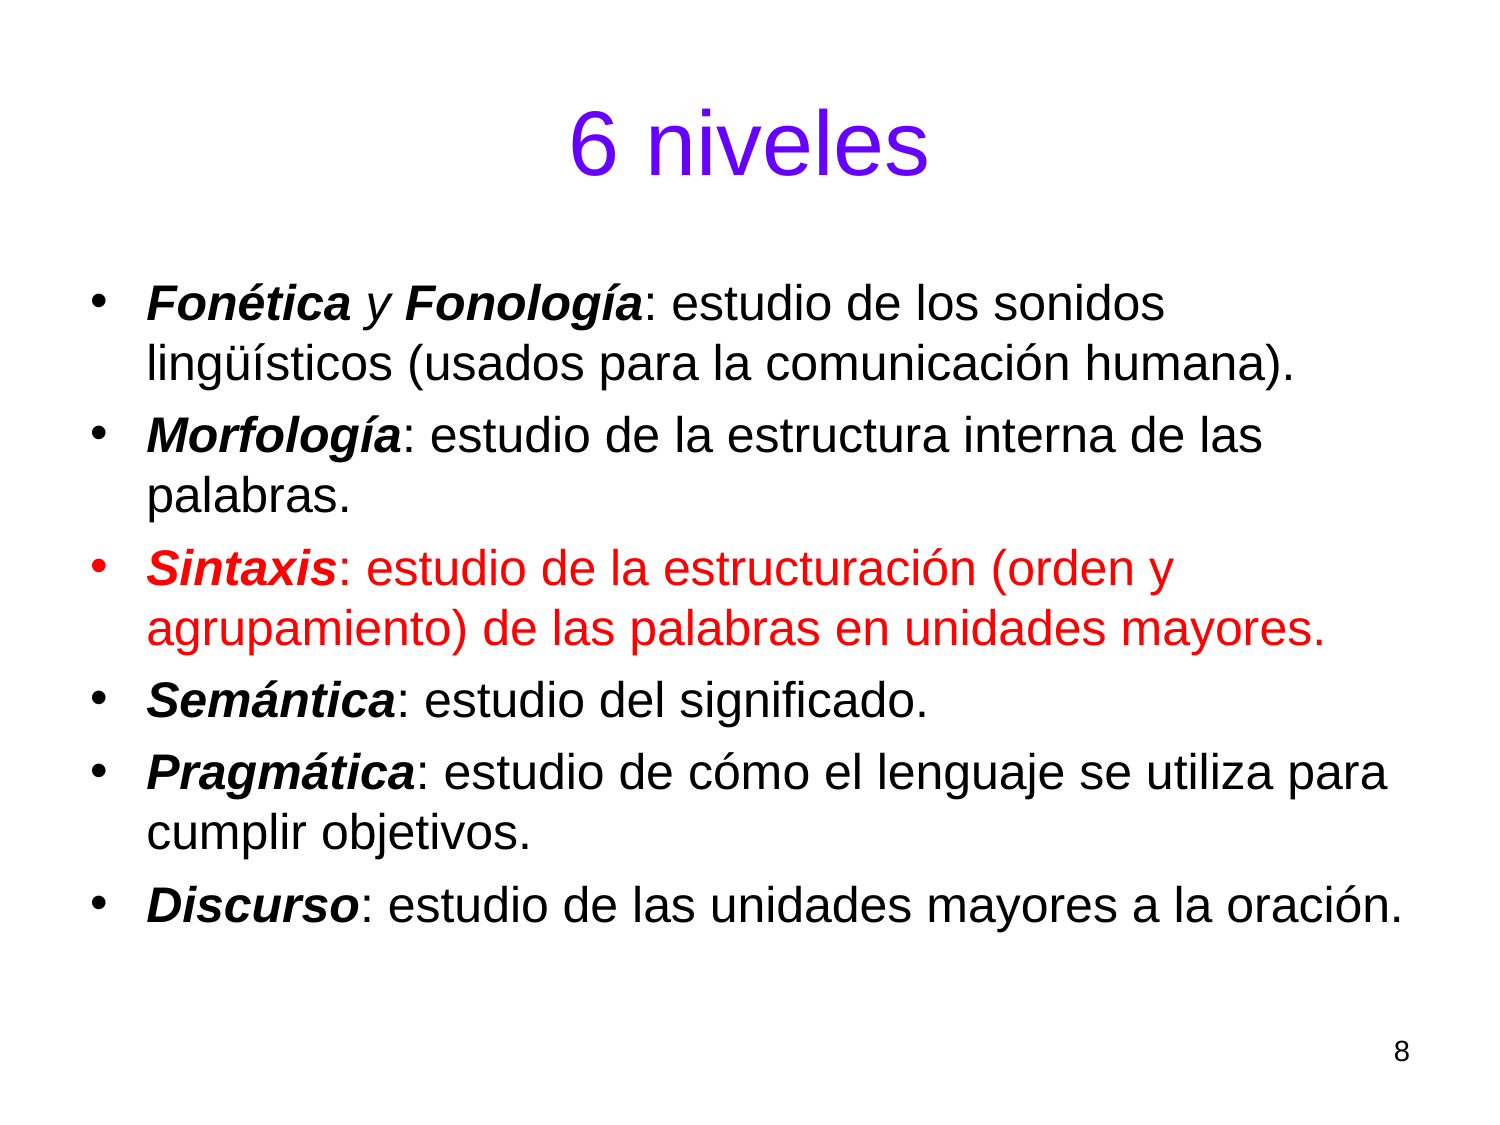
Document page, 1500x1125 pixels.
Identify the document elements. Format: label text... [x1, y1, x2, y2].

title 6 niveles [75, 45, 1426, 233]
list Fonética y Fonología: estudio de los sonidos lingüísticos (usados para la comunicación humana). Morfología: estudio de la estructura interna de las palabras. Sintaxis: estudio de la estructuración (orden y agrupamiento) de las palabras en unidades mayores. Semántica: estudio del significado. Pragmática: estudio de cómo el lenguaje se utiliza para cumplir objetivos. Discurso: estudio de las unidades mayores a la oración. [75, 262, 1426, 1005]
text_box <número> [1074, 1024, 1426, 1103]
